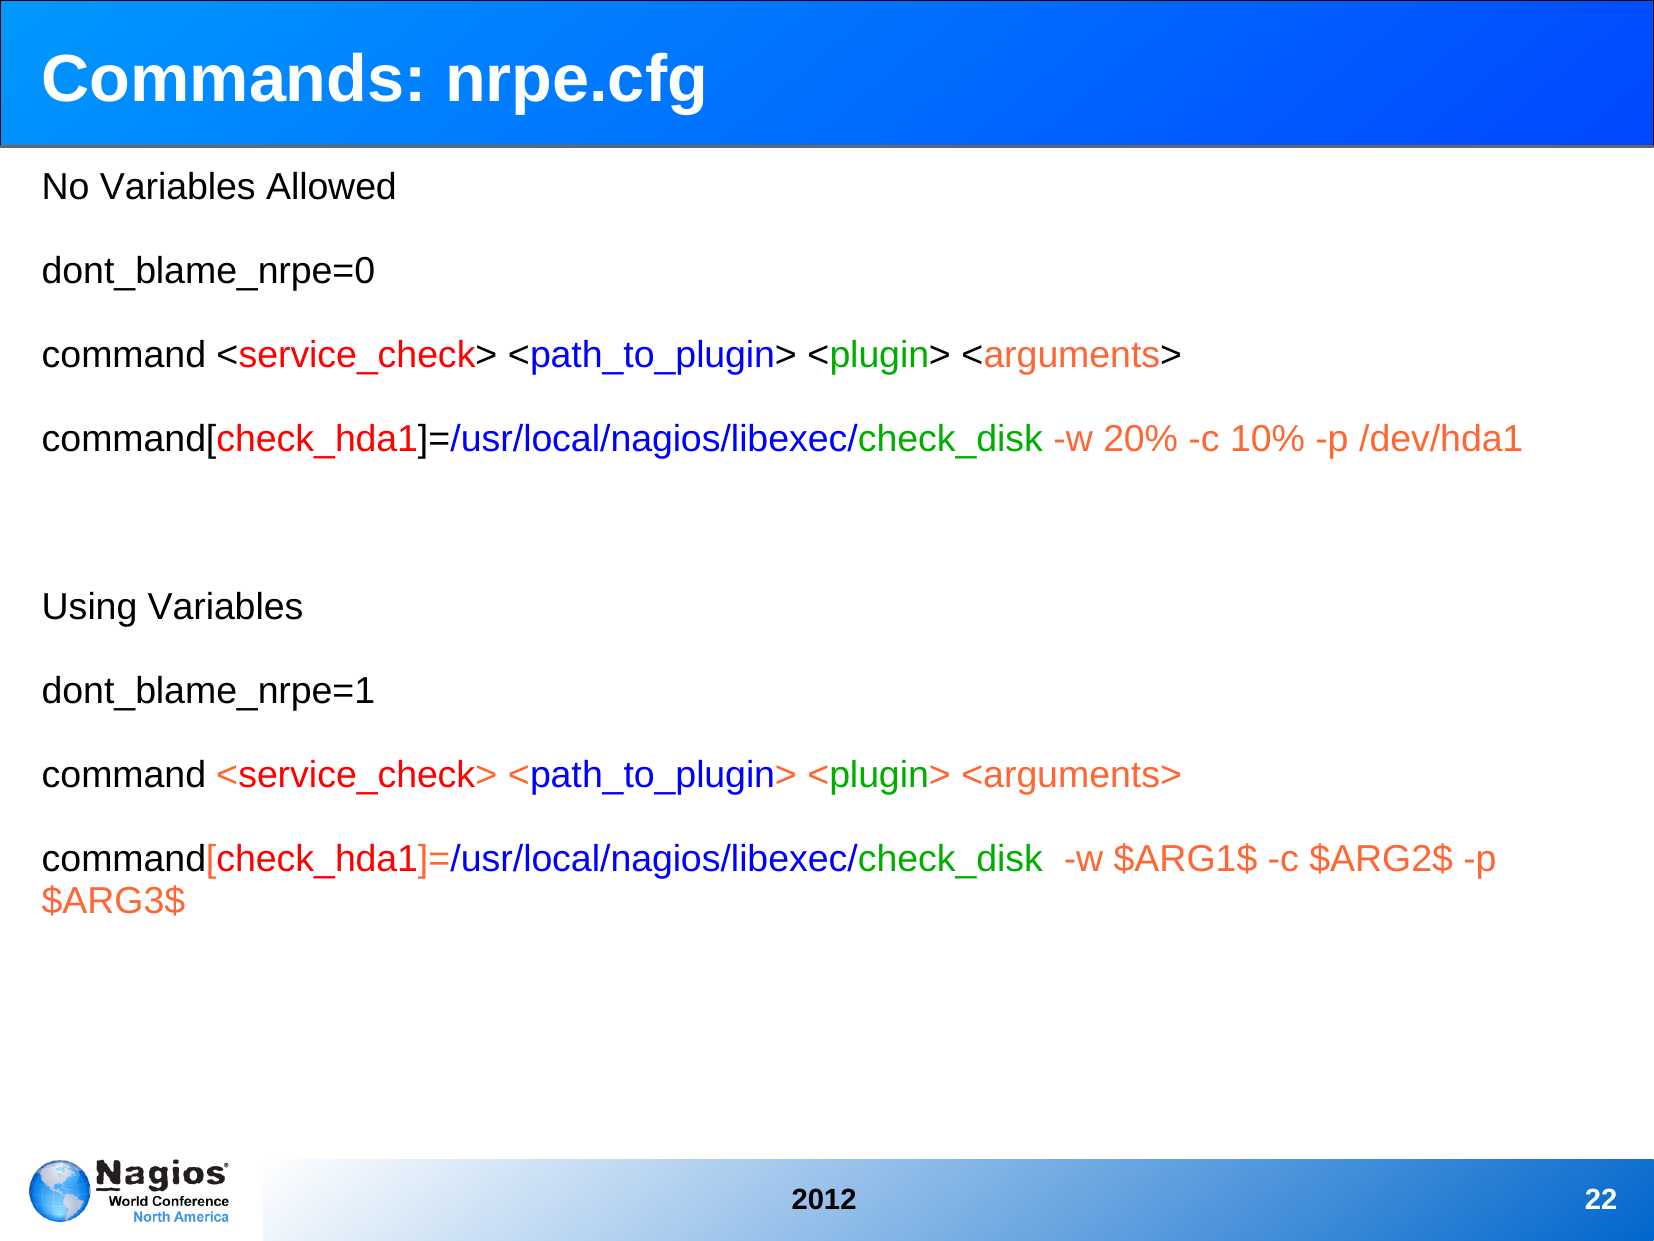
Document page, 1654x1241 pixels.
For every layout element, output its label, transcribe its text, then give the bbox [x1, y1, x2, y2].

title Commands: nrpe.cfg [41, 36, 1248, 120]
subtitle No Variables Allowed dont_blame_nrpe=0 command <service_check> <path_to_plugin> <plugin> <arguments> command[check_hda1]=/usr/local/nagios/libexec/check_disk -w 20% -c 10% -p /dev/hda1 Using Variables dont_blame_nrpe=1 command <service_check> <path_to_plugin> <plugin> <arguments> command[check_hda1]=/usr/local/nagios/libexec/check_disk -w $ARG1$ -c $ARG2$ -p $ARG3$ [41, 165, 1618, 1207]
picture [29, 1159, 229, 1235]
